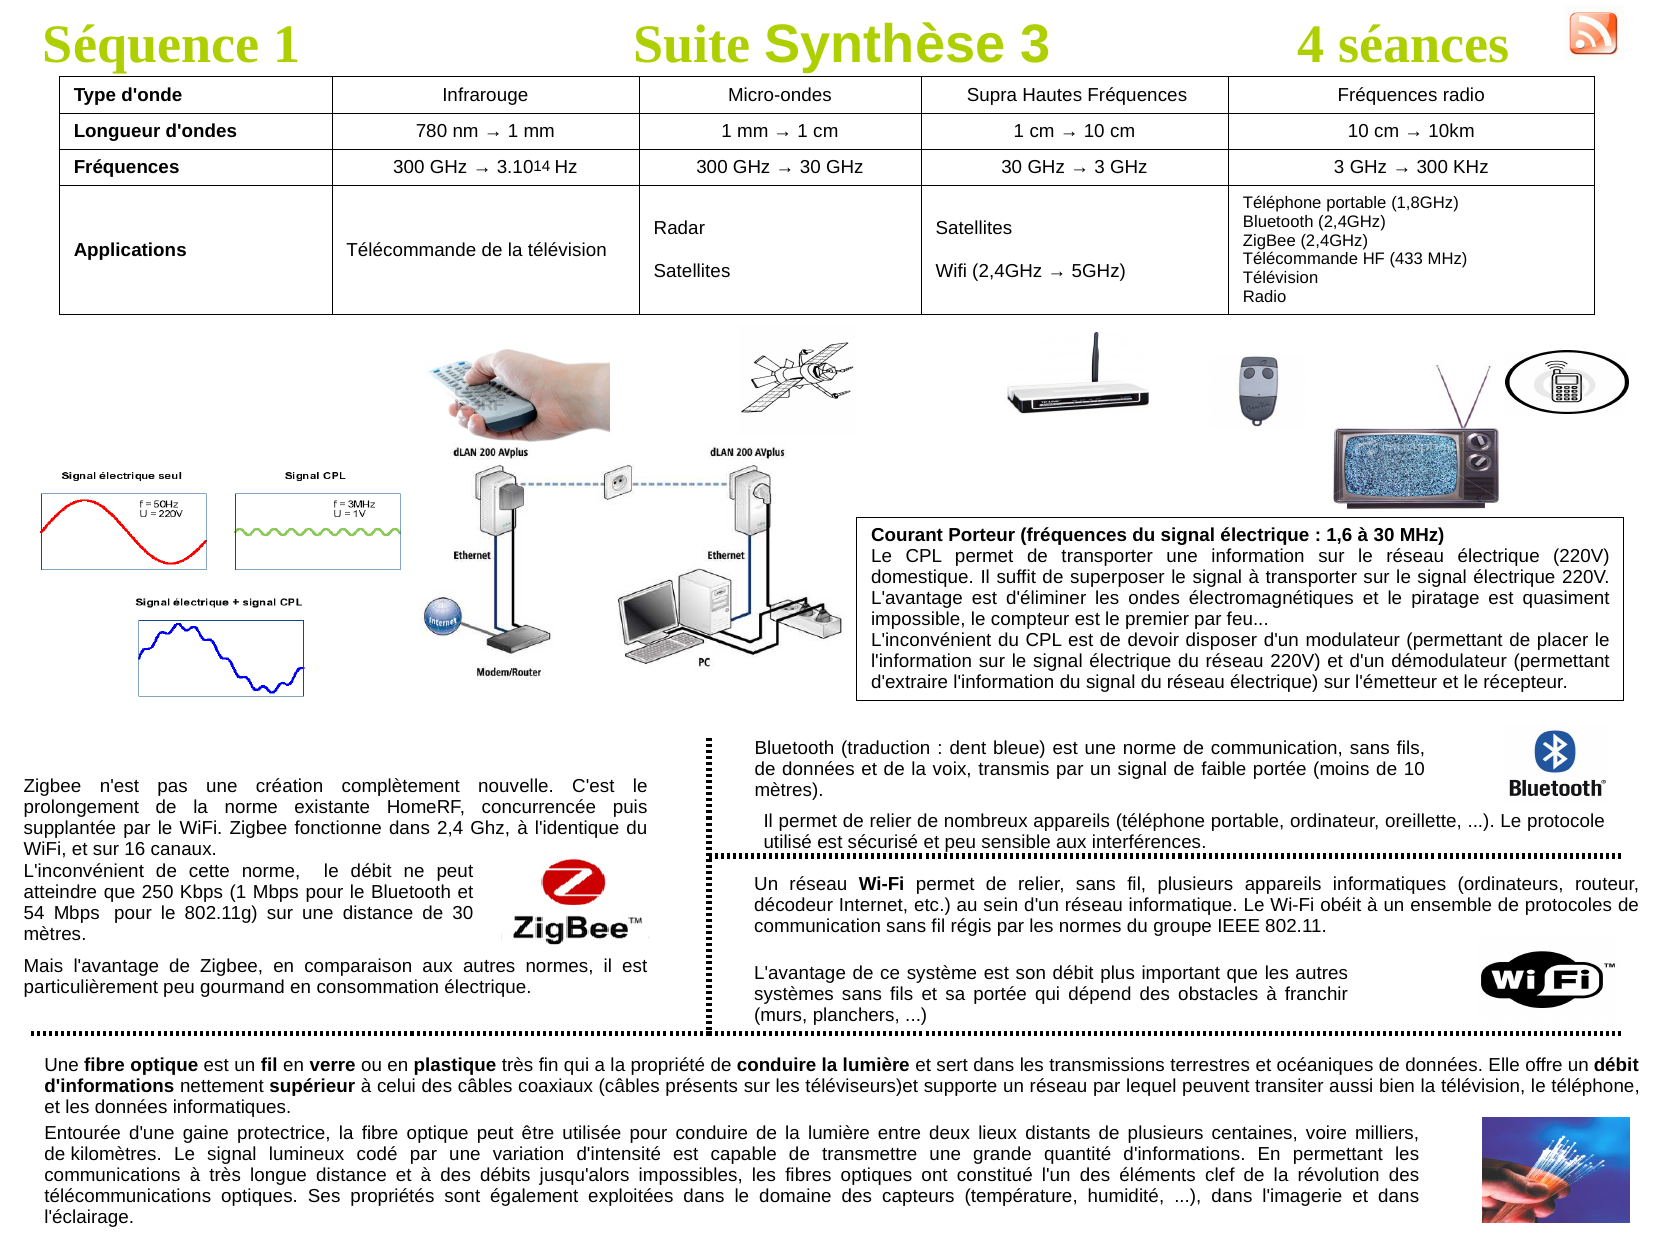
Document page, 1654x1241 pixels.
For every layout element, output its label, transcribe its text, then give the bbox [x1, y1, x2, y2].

table_header Micro-ondes [640, 82, 921, 113]
picture [738, 324, 857, 435]
table_cell Applications [60, 186, 332, 314]
text_box L'avantage de ce système est son débit plus important que les autres systèmes sans fils et sa portée qui dépend des obstacles à franchir (murs, planchers, ...) [739, 955, 1363, 1034]
text_box Une fibre optique est un fil en verre ou en plastique très fin qui a la propriété de conduire la lumière et sert dans les transmissions terrestres et océaniques de données. Elle offre un débit d'informations nettement supérieur à celui des câbles coaxiaux (câbles présents sur les téléviseurs)et supporte un réseau par lequel peuvent transiter aussi bien la télévision, le téléphone, et les données informatiques. [29, 1047, 1654, 1125]
picture [1482, 1117, 1630, 1223]
text_box Séquence 1 Suite Synthèse 3 4 séances [28, 5, 1565, 82]
text_box Un réseau Wi-Fi permet de relier, sans fil, plusieurs appareils informatiques (ordinateurs, routeur, décodeur Internet, etc.) au sein d'un réseau informatique. Le Wi-Fi obéit à un ensemble de protocoles de communication sans fil régis par les normes du groupe IEEE 802.11. [739, 865, 1654, 957]
table_header Type d'onde [60, 82, 332, 113]
text_box Mais l'avantage de Zigbee, en comparaison aux autres normes, il est particulièrement peu gourmand en consommation électrique. [8, 948, 662, 1018]
table_header Supra Hautes Fréquences [922, 82, 1228, 113]
table_cell Radar Satellites [640, 186, 921, 314]
table_header Infrarouge [333, 82, 639, 113]
picture [501, 890, 650, 945]
picture [1505, 725, 1609, 803]
table_cell 10 cm → 10km [1229, 114, 1594, 149]
table_header Fréquences radio [1229, 77, 1594, 113]
text_box Bluetooth (traduction : dent bleue) est une norme de communication, sans fils, de données et de la voix, transmis par un signal de faible portée (moins de 10 mètres). [739, 729, 1440, 808]
picture [354, 324, 844, 680]
table_cell Téléphone portable (1,8GHz) Bluetooth (2,4GHz) ZigBee (2,4GHz) Télécommande HF (433 MHz) Télévision Radio [1229, 186, 1594, 314]
text_box L'inconvénient de cette norme, le débit ne peut atteindre que 250 Kbps (1 Mbps pour le Bluetooth et 54 Mbps pour le 802.11g) sur une distance de 30 mètres. [8, 890, 488, 948]
picture [1476, 957, 1621, 1023]
text_box Zigbee n'est pas une création complètement nouvelle. C'est le prolongement de la norme existante HomeRF, concurrencée puis supplantée par le WiFi. Zigbee fonctionne dans 2,4 Ghz, à l'identique du WiFi, et sur 16 canaux. [8, 767, 662, 890]
picture [1210, 354, 1306, 429]
table_cell 30 GHz → 3 GHz [922, 150, 1228, 185]
table_cell 1 cm → 10 cm [922, 114, 1228, 149]
table_cell Longueur d'ondes [60, 114, 332, 149]
table_cell Fréquences [60, 150, 332, 185]
text_box Il permet de relier de nombreux appareils (téléphone portable, ordinateur, oreillette, ...). Le protocole utilisé est sécurisé et peu sensible aux interférences. [748, 803, 1654, 863]
table_cell 3 GHz → 300 KHz [1229, 150, 1594, 185]
picture [1325, 350, 1629, 512]
picture [1564, 5, 1625, 60]
table_cell Satellites Wifi (2,4GHz → 5GHz) [922, 186, 1228, 314]
picture [26, 456, 414, 709]
picture [1003, 332, 1152, 414]
table_cell Télécommande de la télévision [333, 186, 639, 314]
table_cell 300 GHz → 30 GHz [640, 150, 921, 185]
table_cell 1 mm → 1 cm [640, 114, 921, 149]
text_box Courant Porteur (fréquences du signal électrique : 1,6 à 30 MHz) Le CPL permet de transporter une information sur le réseau électrique (220V) domestique. Il suffit de superposer le signal à transporter sur le signal électrique 220V. L'avantage est d'éliminer les ondes électromagnétiques et le piratage est quasiment impossible, le compteur est le premier par feu... L'inconvénient du CPL est de devoir disposer d'un modulateur (permettant de placer le l'information sur le signal électrique du réseau 220V) et d'un démodulateur (permettant d'extraire l'information du signal du réseau électrique) sur l'émetteur et le récepteur. [856, 517, 1624, 701]
table_cell 780 nm → 1 mm [333, 114, 639, 149]
table_cell 300 GHz → 3.1014 Hz [333, 150, 639, 185]
text_box Entourée d'une gaine protectrice, la fibre optique peut être utilisée pour conduire de la lumière entre deux lieux distants de plusieurs centaines, voire milliers, de kilomètres. Le signal lumineux codé par une variation d'intensité est capable de transmettre une grande quantité d'informations. En permettant les communications à très longue distance et à des débits jusqu'alors impossibles, les fibres optiques ont constitué l'un des éléments clef de la révolution des télécommunications optiques. Ses propriétés sont également exploitées dans le domaine des capteurs (température, humidité, ...), dans l'imagerie et dans l'éclairage. [29, 1114, 1434, 1235]
